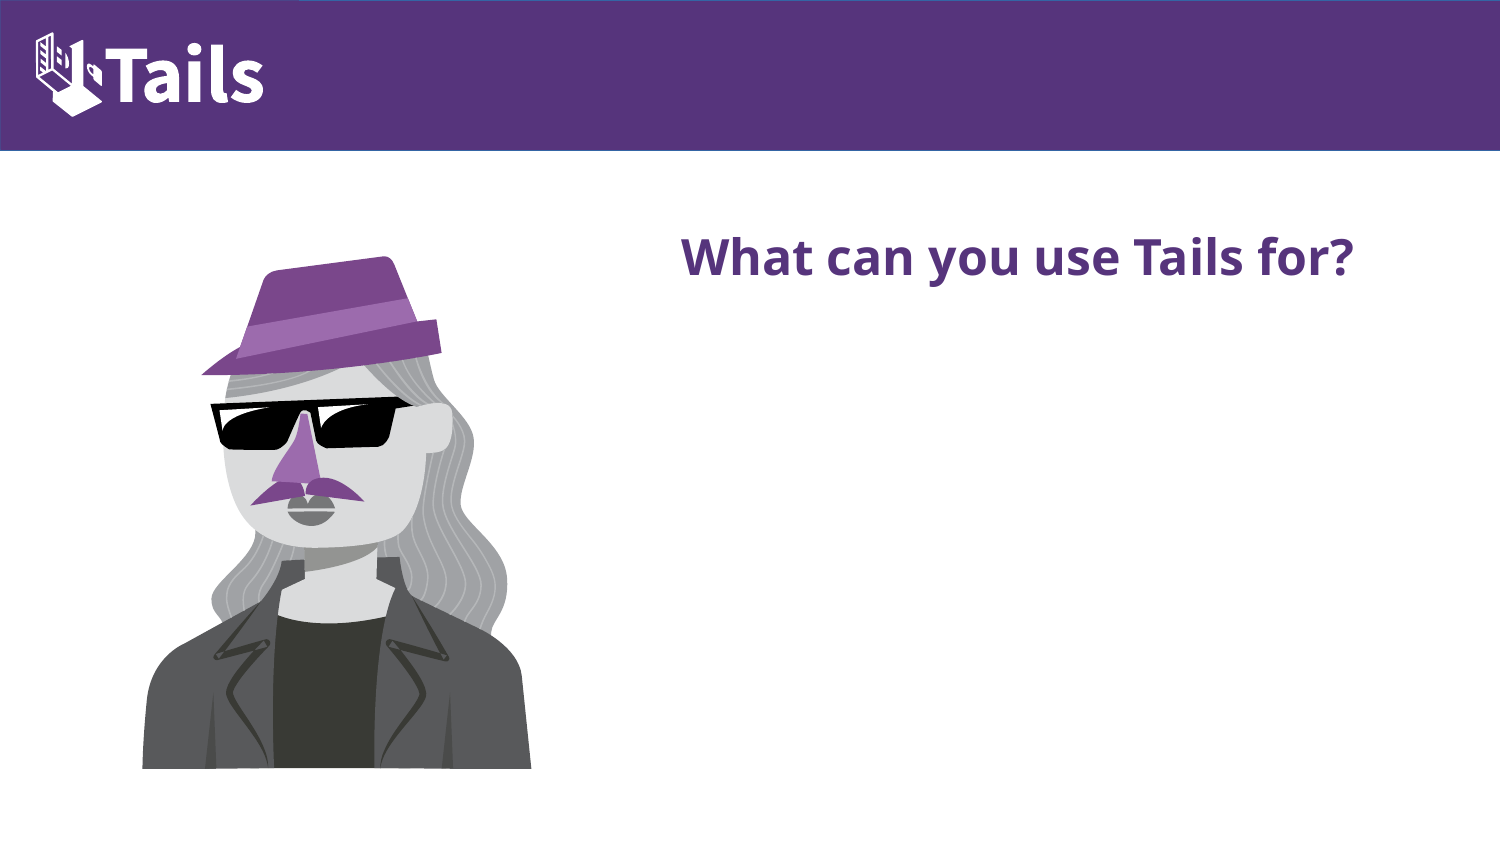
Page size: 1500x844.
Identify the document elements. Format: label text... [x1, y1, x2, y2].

picture [63, 221, 611, 769]
title What can you use Tails for? [681, 197, 1426, 314]
